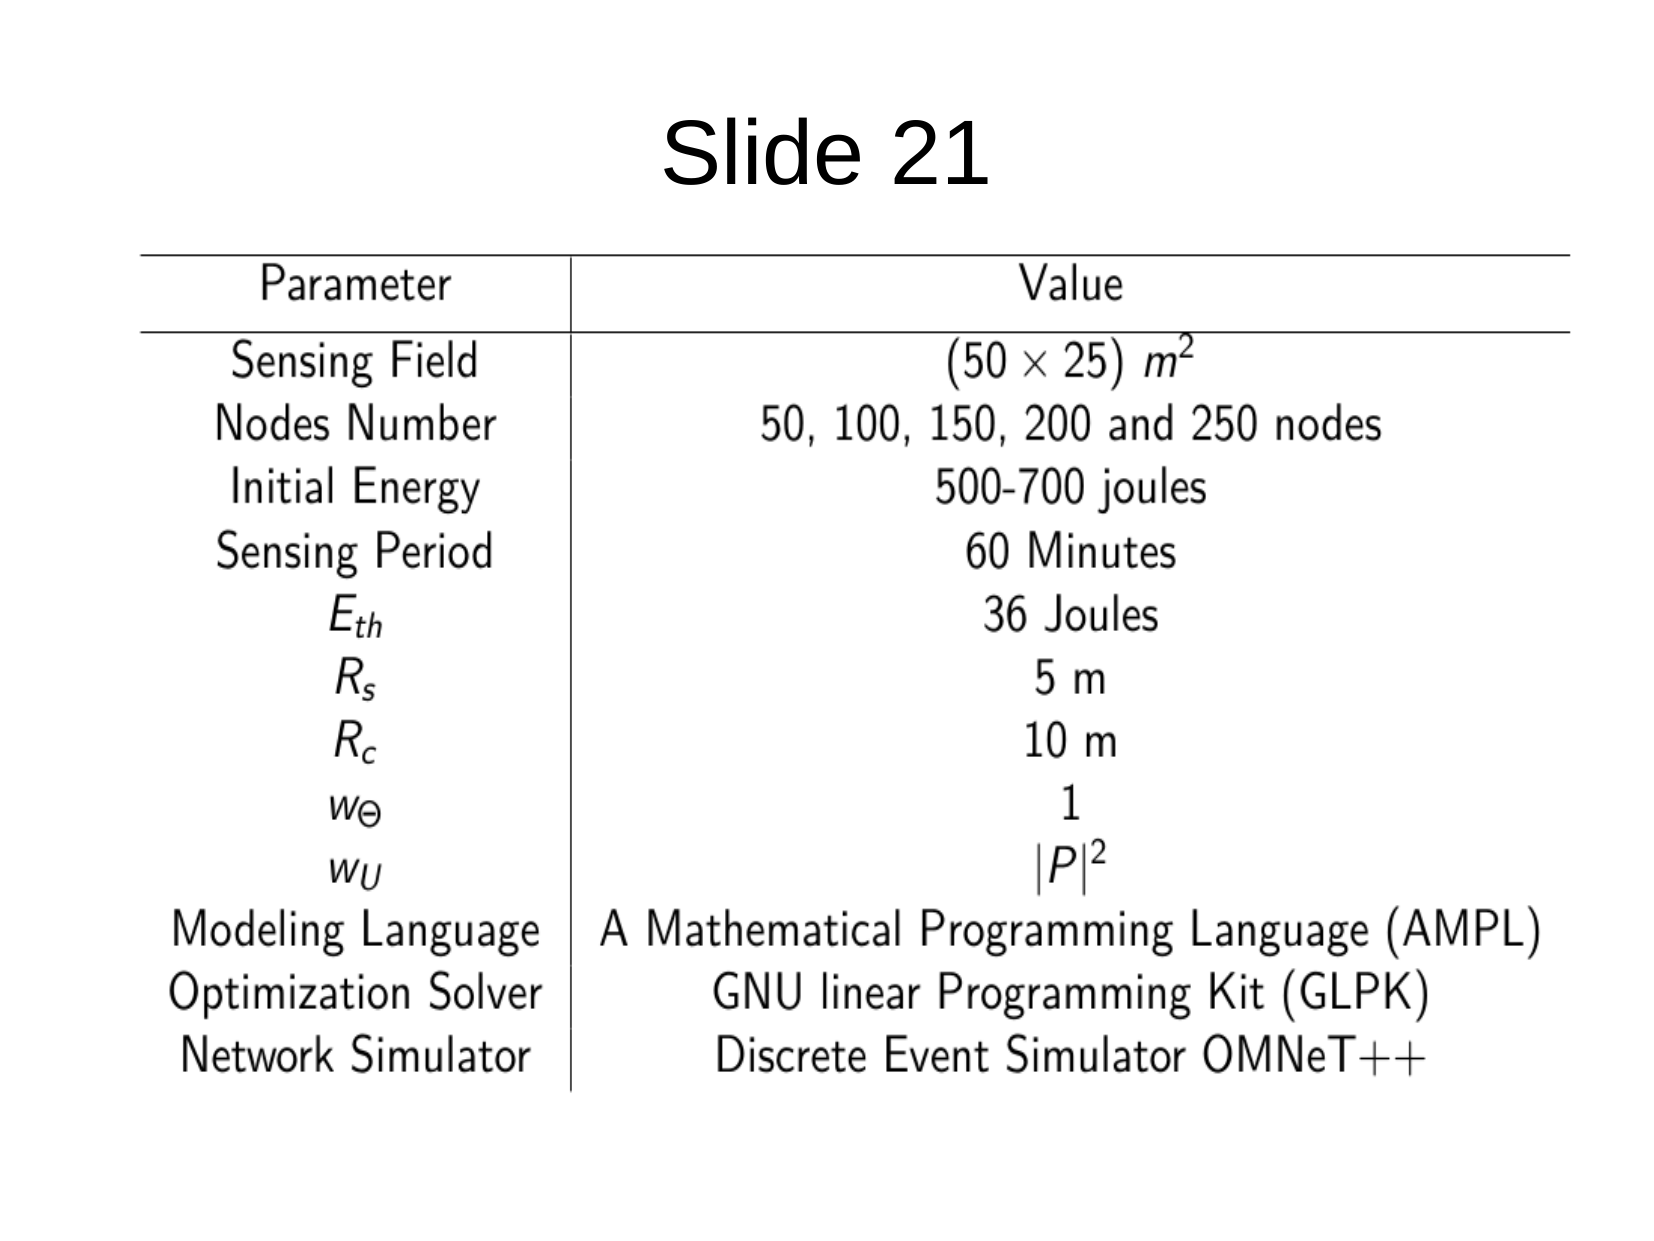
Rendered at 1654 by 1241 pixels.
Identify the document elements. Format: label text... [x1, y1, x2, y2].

title Slide 21 [82, 49, 1571, 257]
picture [84, 246, 1596, 1128]
